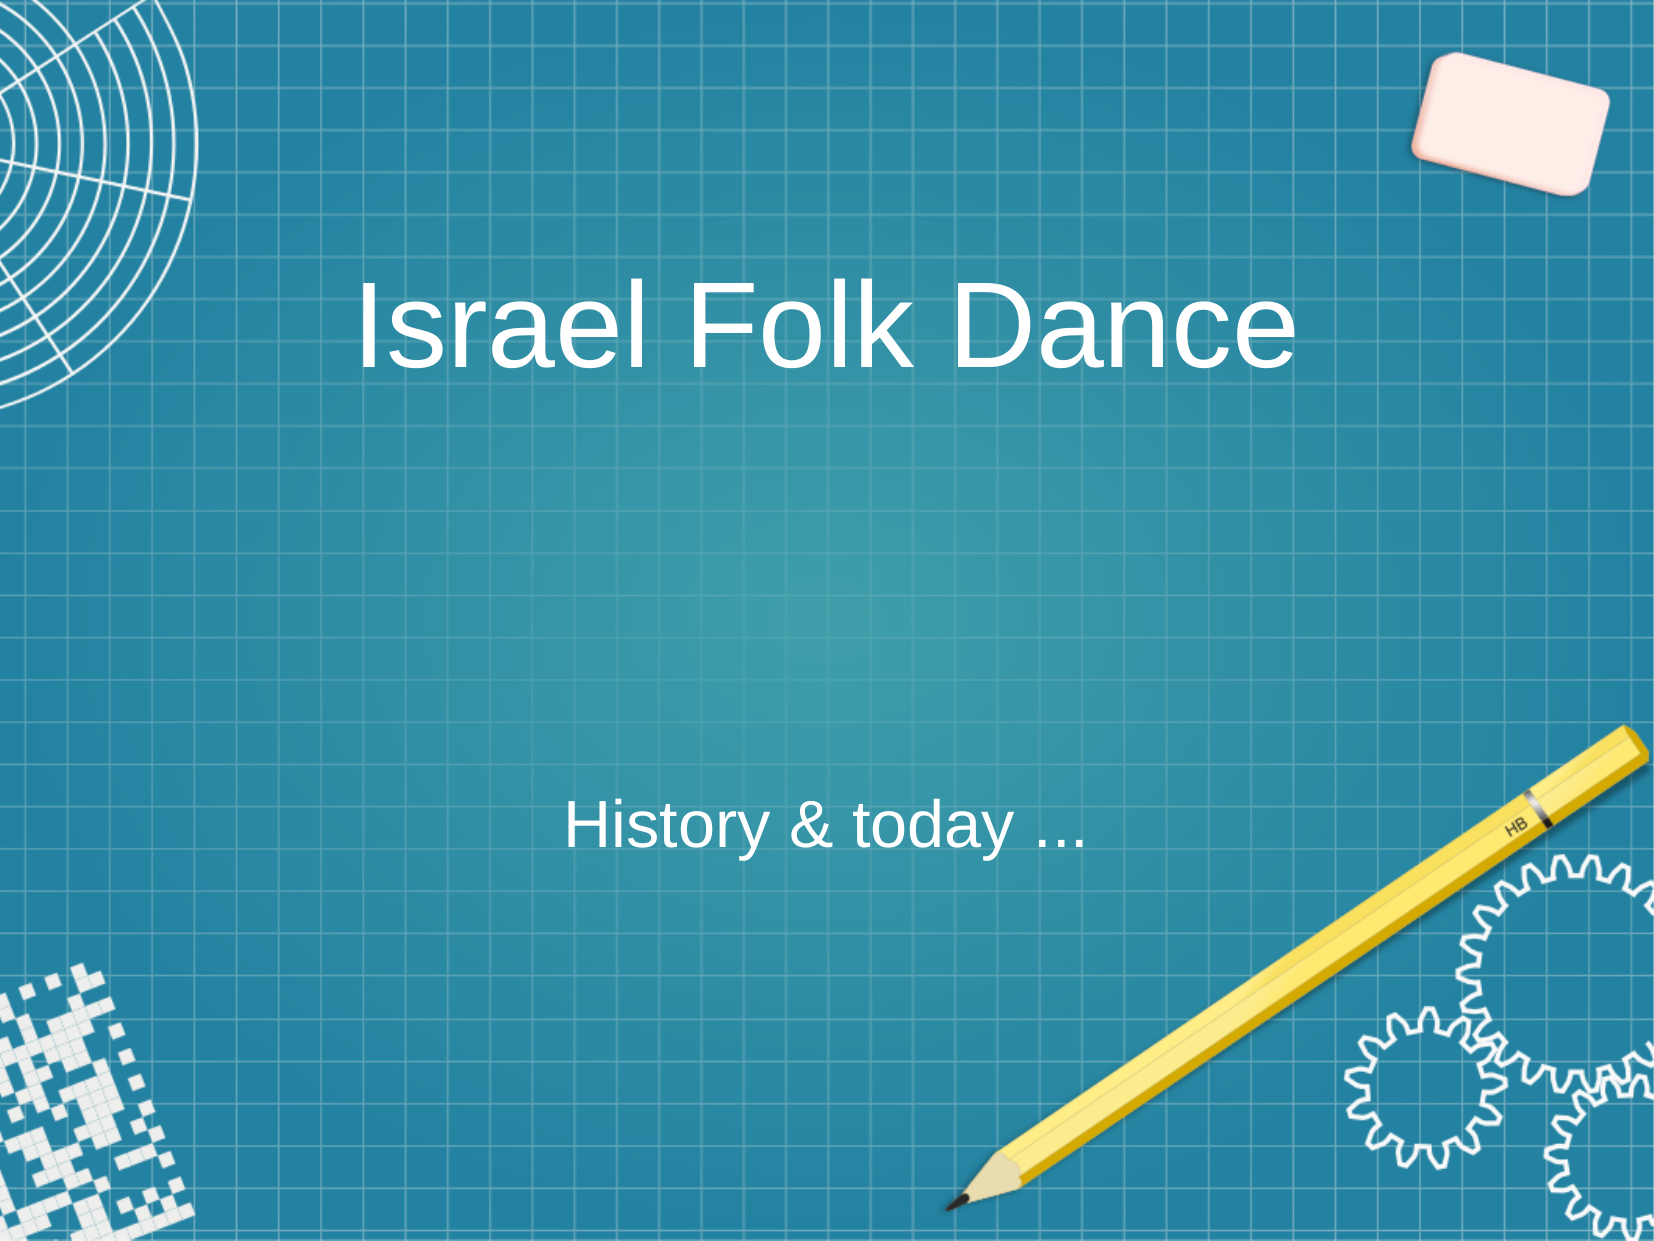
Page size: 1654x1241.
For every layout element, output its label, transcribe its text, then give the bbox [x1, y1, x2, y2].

text_box Israel Folk Dance [82, 177, 1571, 461]
picture [0, 0, 1654, 1241]
text_box History & today ... [82, 519, 1571, 1122]
